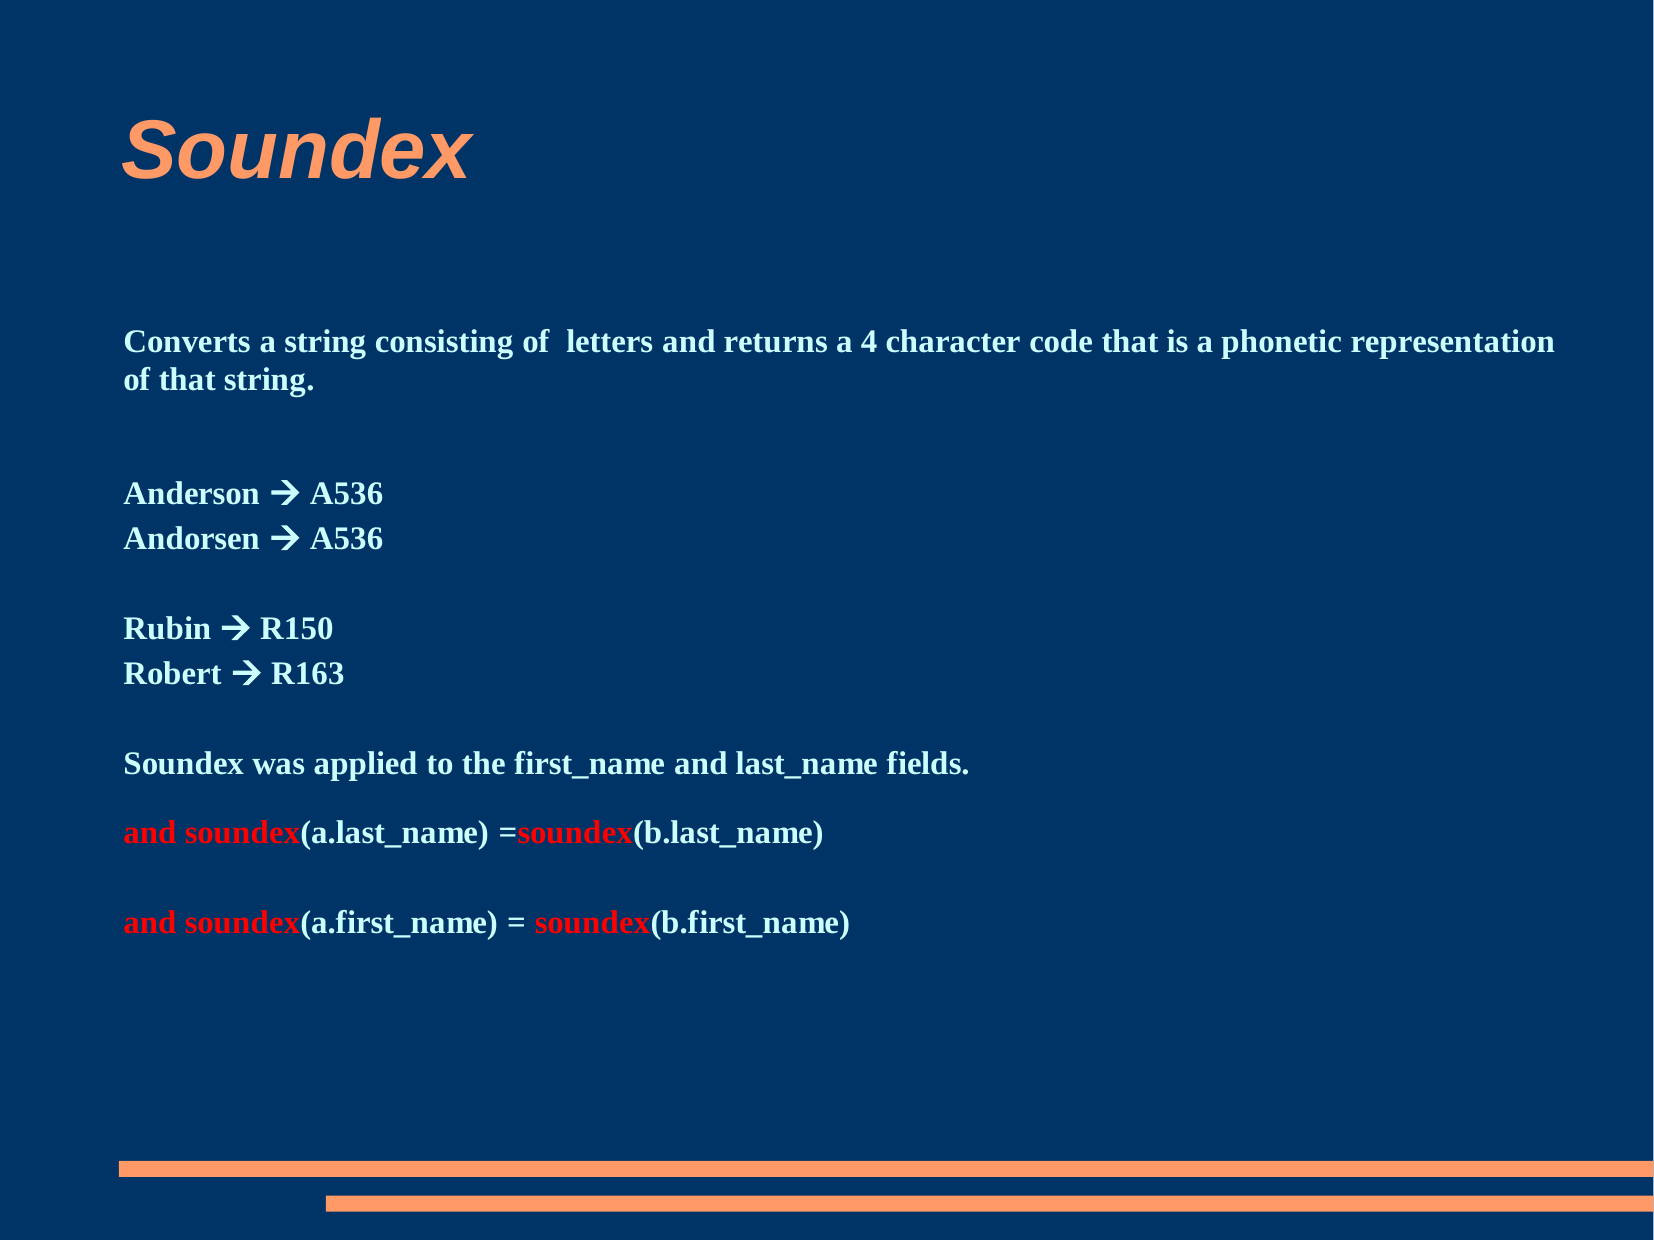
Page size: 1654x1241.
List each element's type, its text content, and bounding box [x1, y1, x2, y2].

chart [122, 321, 1560, 1131]
title Soundex [121, 46, 1534, 254]
